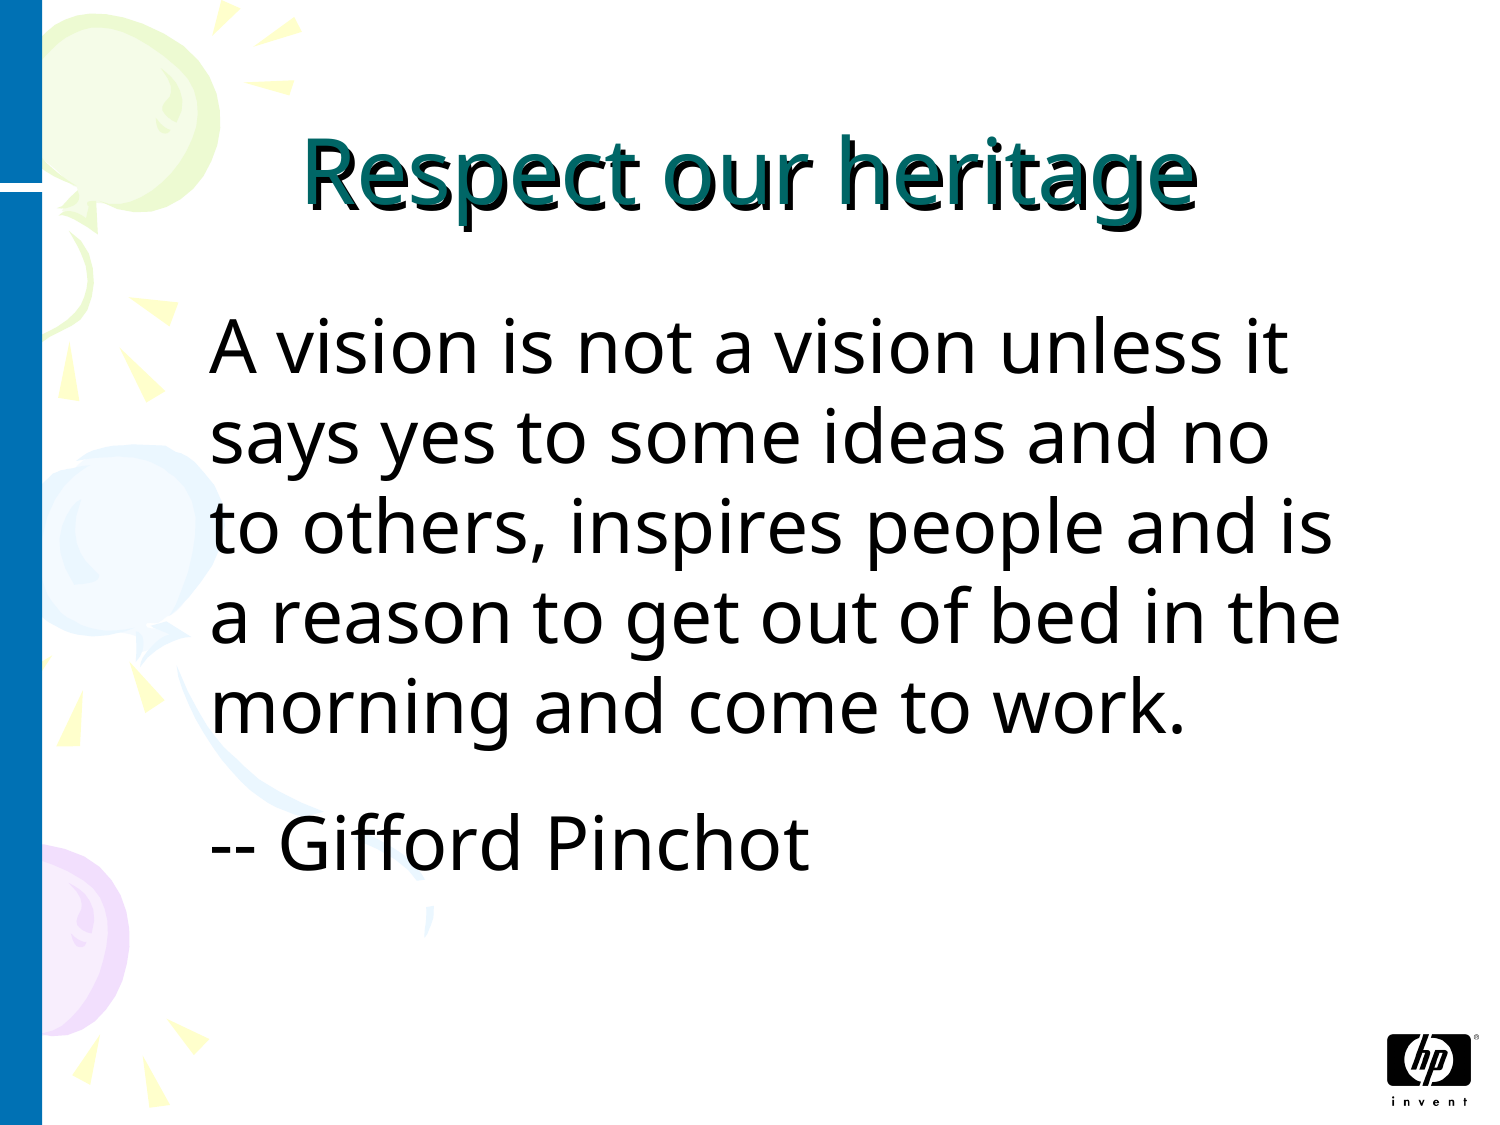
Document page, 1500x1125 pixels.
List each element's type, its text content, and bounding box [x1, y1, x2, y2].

picture [1387, 1034, 1479, 1106]
text_box A vision is not a vision unless it says yes to some ideas and no to others, inspires people and is a reason to get out of bed in the morning and come to work. -- Gifford Pinchot [194, 290, 1377, 894]
title Respect our heritage [72, 16, 1426, 233]
